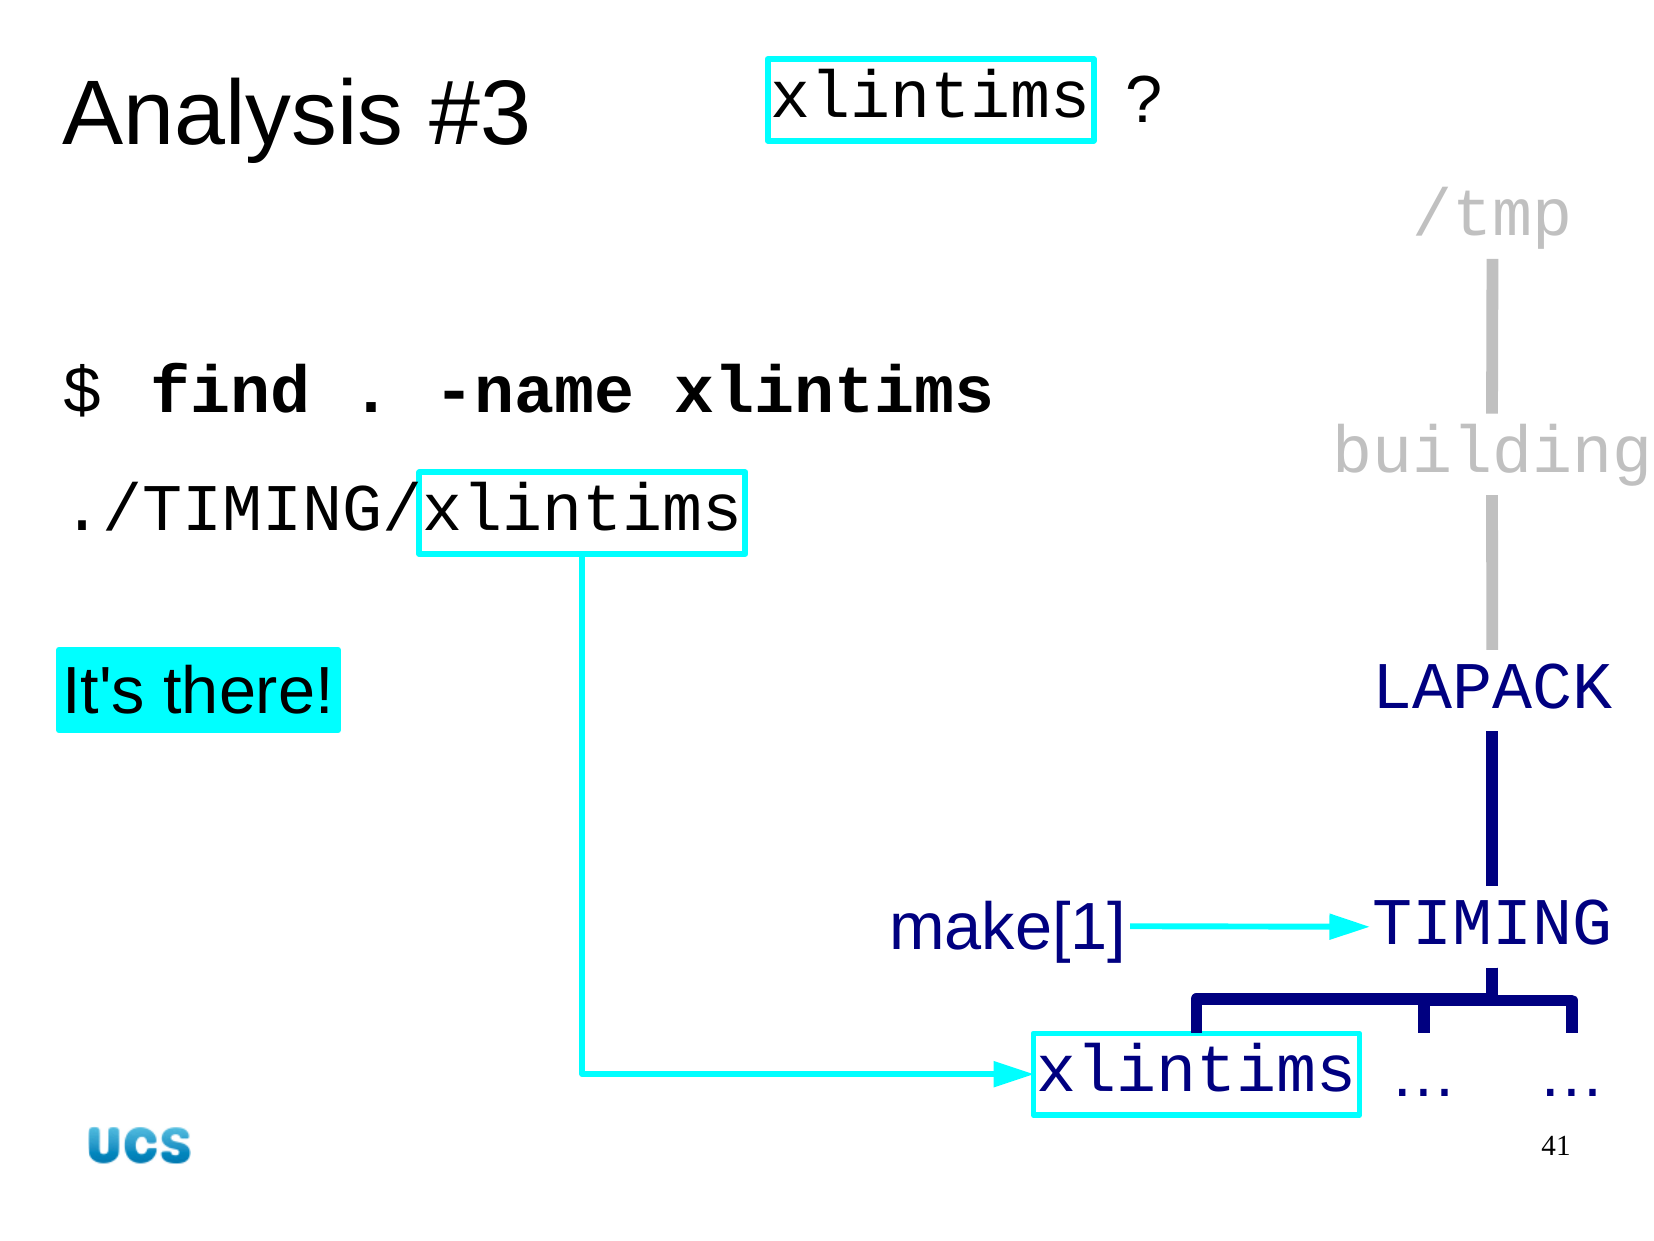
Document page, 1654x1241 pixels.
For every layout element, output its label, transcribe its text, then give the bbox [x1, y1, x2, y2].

text_box make[1] [886, 885, 1131, 967]
text_box … [1535, 1033, 1609, 1115]
text_box find [147, 354, 314, 436]
text_box ./TIMING/ [59, 472, 426, 554]
text_box . [348, 354, 395, 436]
text_box $ [59, 354, 106, 436]
text_box LAPACK [1369, 649, 1616, 732]
text_box /tmp [1409, 177, 1576, 259]
text_box -name xlintims [431, 354, 998, 436]
text_box xlintims [1033, 1033, 1360, 1115]
picture [88, 1126, 191, 1165]
text_box xlintims [426, 472, 746, 554]
text_box TIMING [1369, 886, 1616, 968]
text_box Analysis #3 [59, 59, 535, 168]
text_box It's there! [59, 649, 338, 731]
text_box … [1387, 1033, 1461, 1115]
text_box xlintims [767, 59, 1094, 141]
text_box ? [1122, 59, 1166, 140]
text_box building [1329, 413, 1654, 496]
